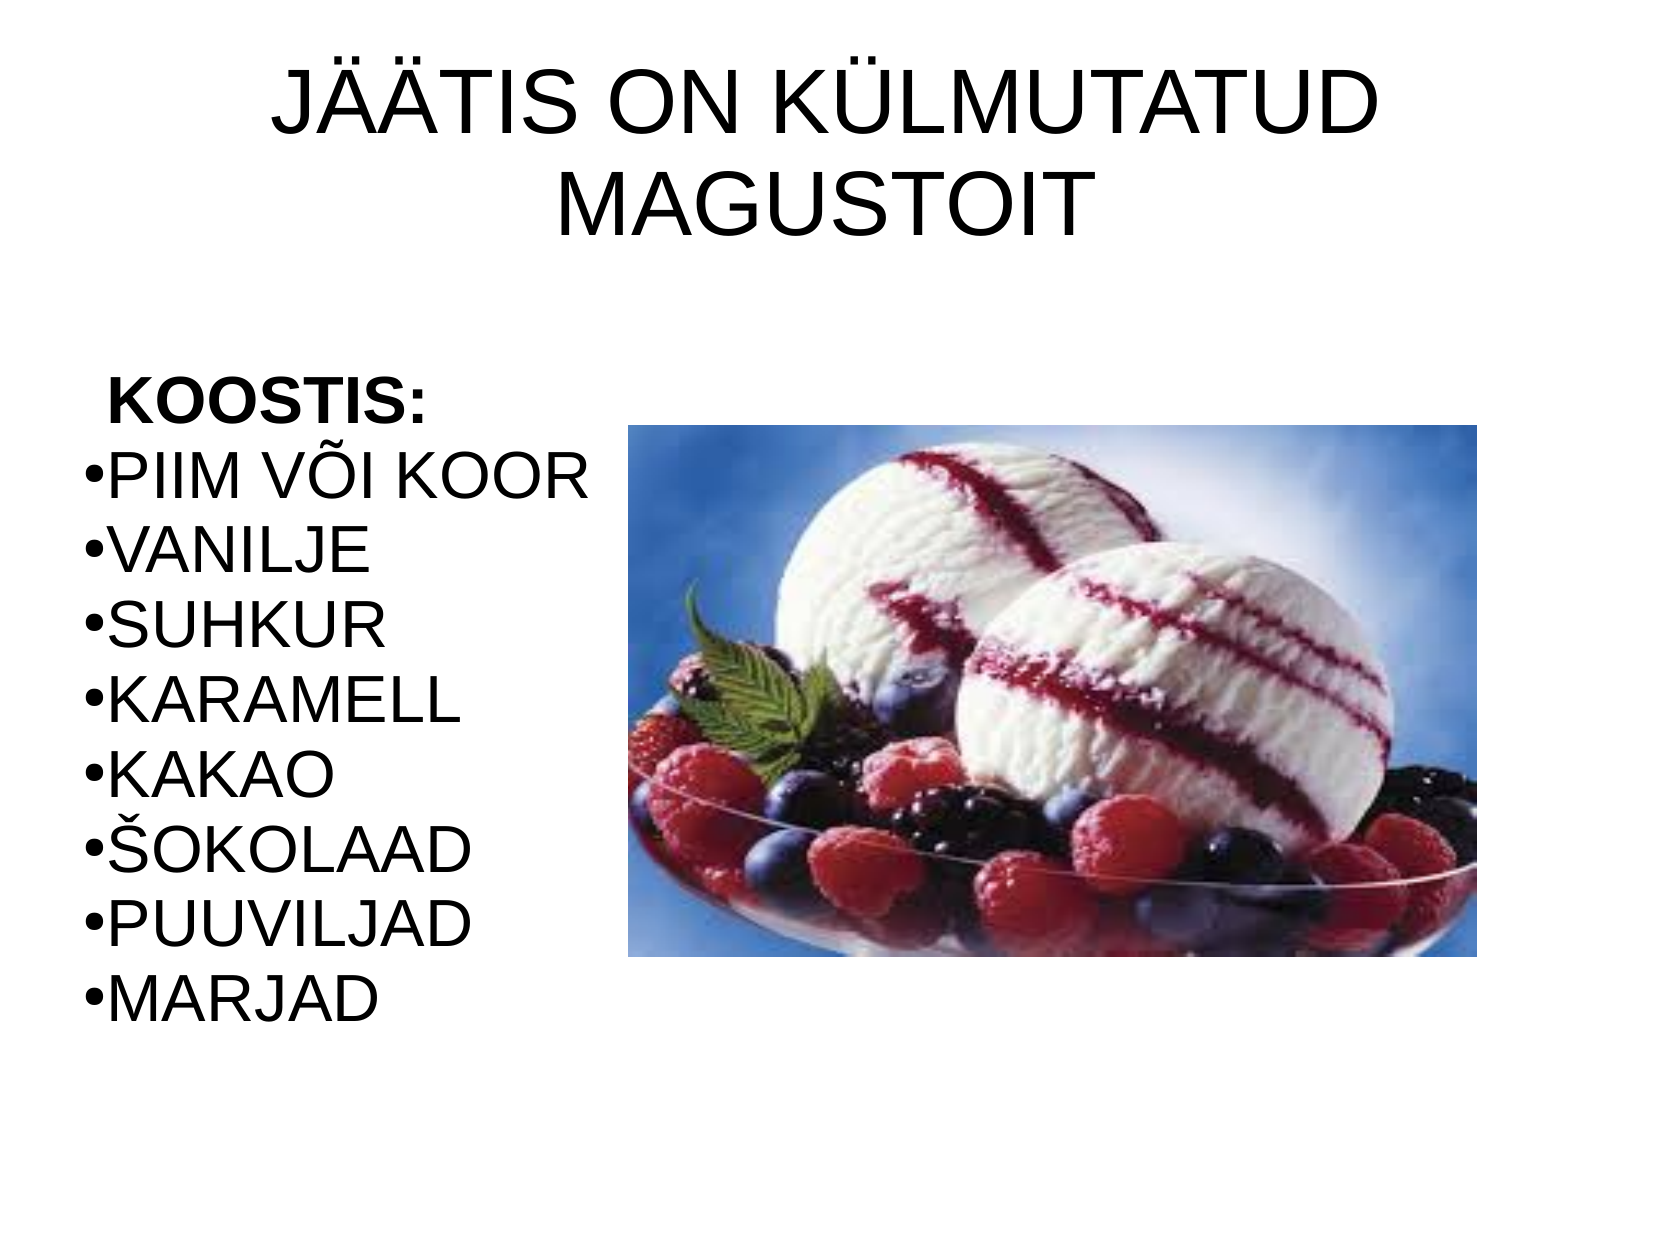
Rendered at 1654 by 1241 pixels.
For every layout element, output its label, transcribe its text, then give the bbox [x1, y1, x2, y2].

picture [628, 425, 1477, 957]
title JÄÄTIS ON KÜLMUTATUD MAGUSTOIT [82, 49, 1571, 257]
subtitle KOOSTIS: PIIM VÕI KOOR VANILJE SUHKUR KARAMELL KAKAO ŠOKOLAAD PUUVILJAD MARJAD [82, 290, 1571, 1109]
